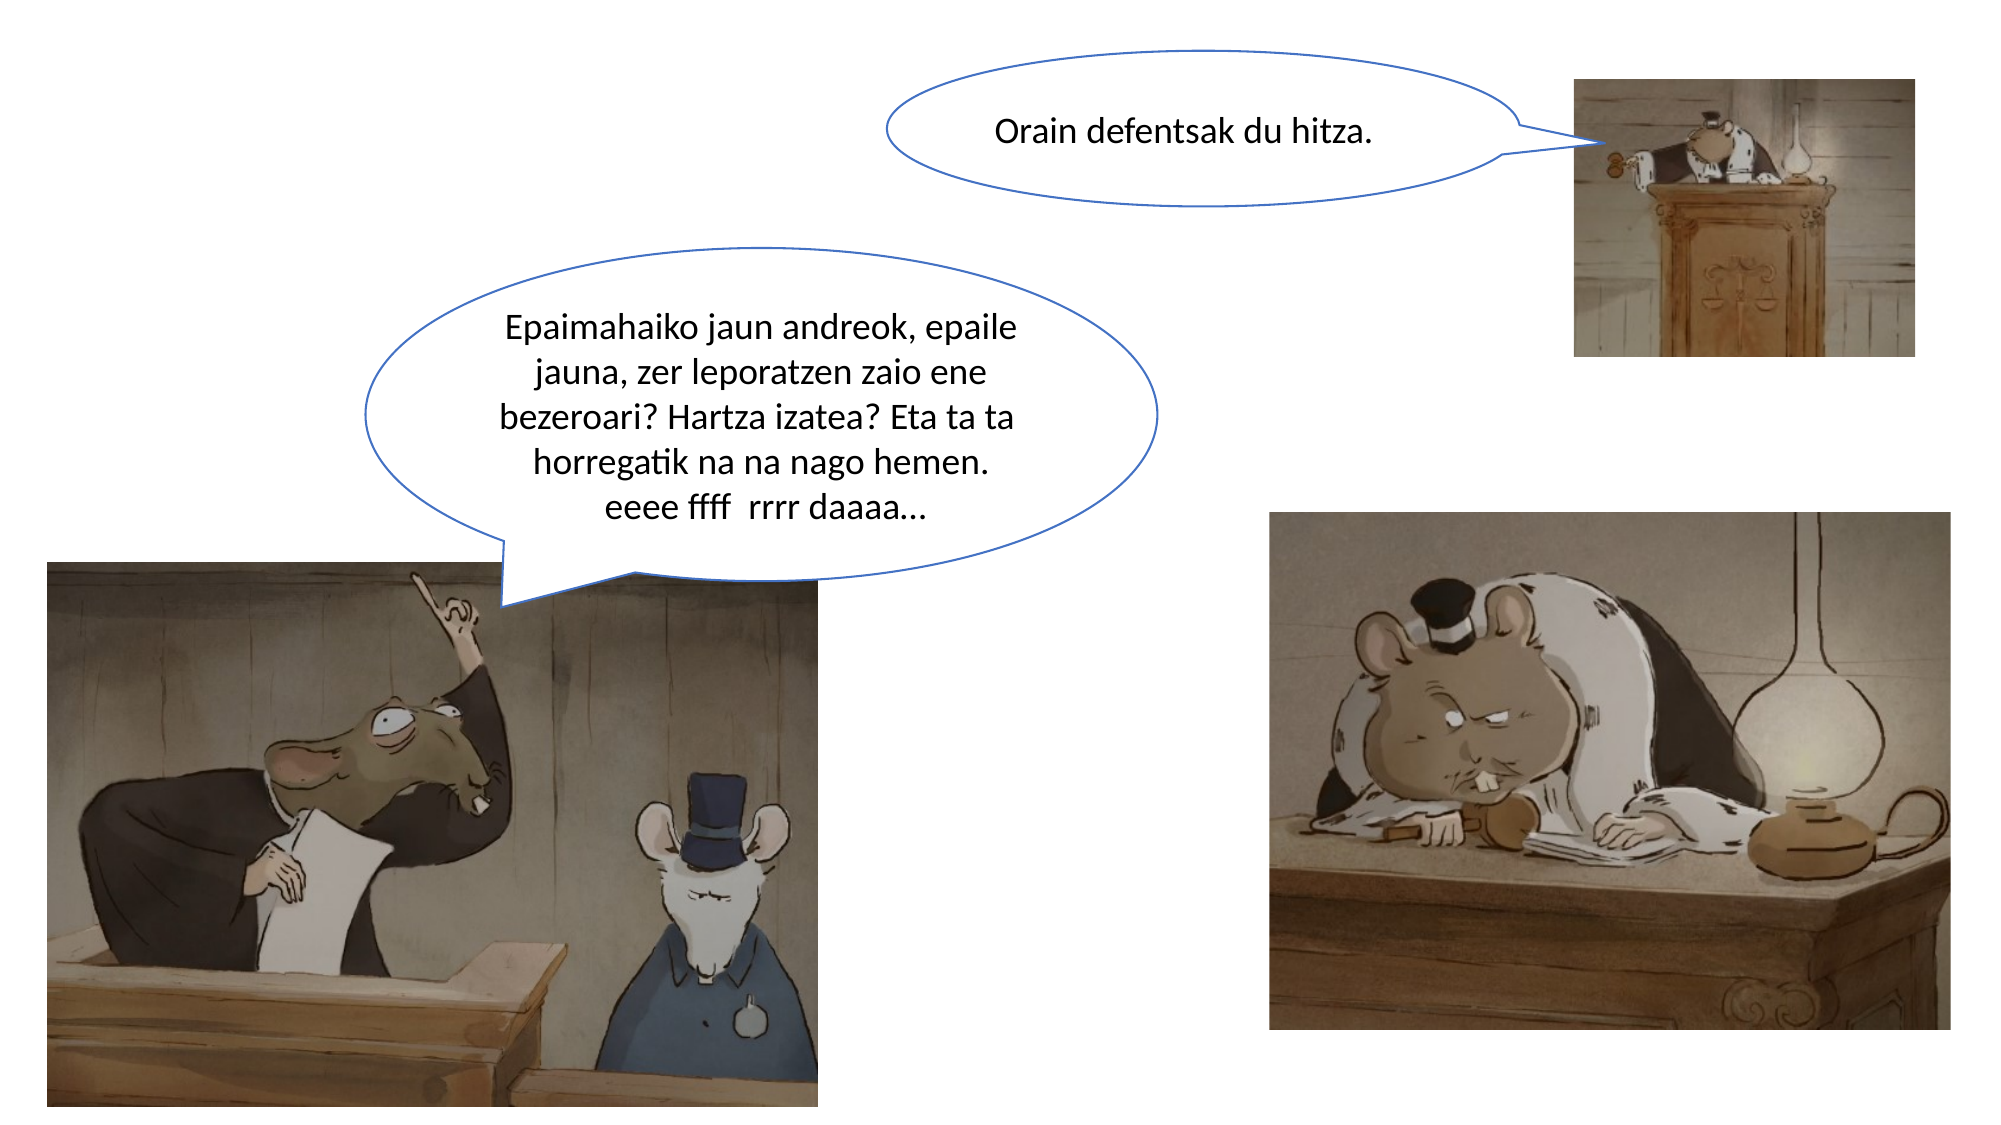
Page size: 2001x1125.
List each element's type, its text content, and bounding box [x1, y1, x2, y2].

text_box Orain defentsak du hitza. [886, 50, 1606, 207]
text_box Epaimahaiko jaun andreok, epaile jauna, zer leporatzen zaio ene bezeroari? Hartza izatea? Eta ta ta horregatik na na nago hemen. eeee ffff rrrr daaaa… [365, 247, 1158, 608]
picture [1573, 79, 1916, 357]
picture [1269, 512, 1951, 1030]
picture [47, 562, 818, 1108]
